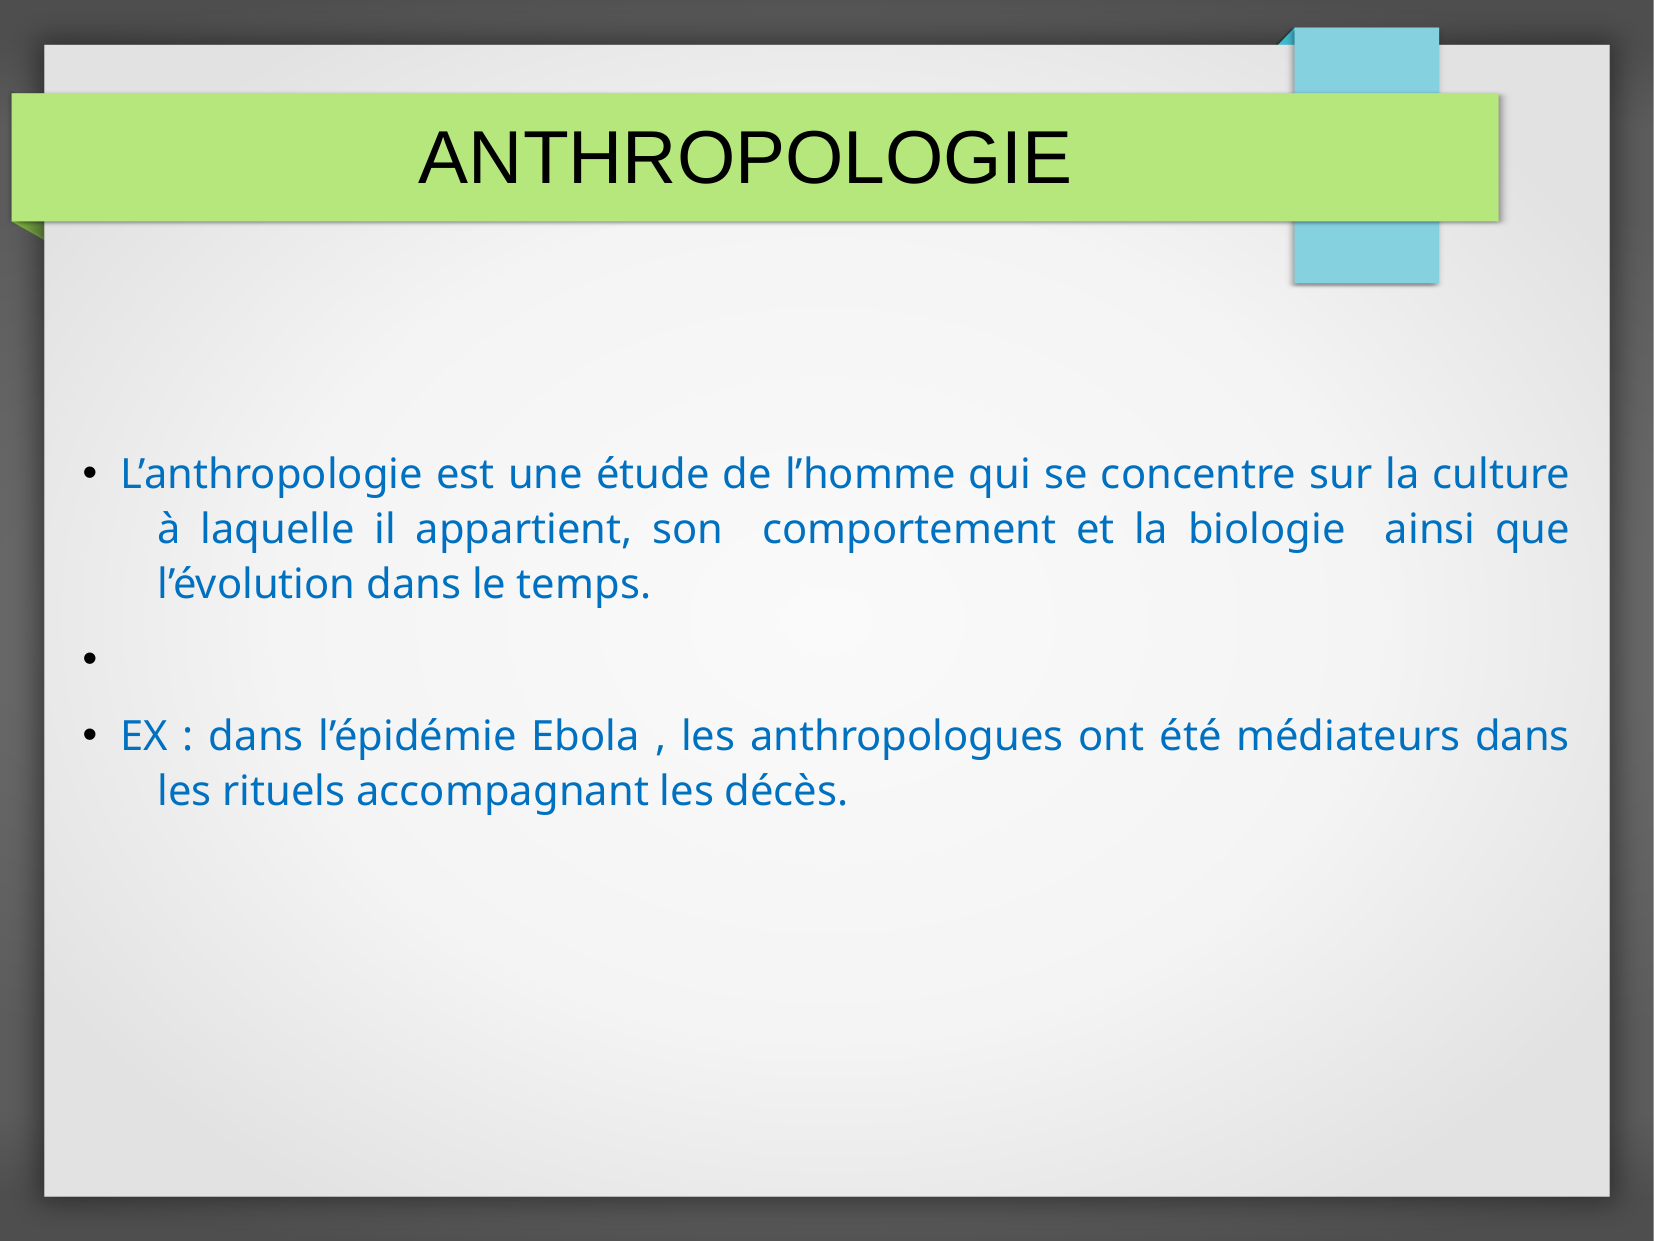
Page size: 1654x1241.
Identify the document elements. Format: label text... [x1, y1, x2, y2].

title ANTHROPOLOGIE [82, 94, 1264, 213]
list L’anthropologie est une étude de l’homme qui se concentre sur la culture à laquelle il appartient, son comportement et la biologie ainsi que l’évolution dans le temps. EX : dans l’épidémie Ebola , les anthropologues ont été médiateurs dans les rituels accompagnant les décès. [82, 295, 1571, 1015]
